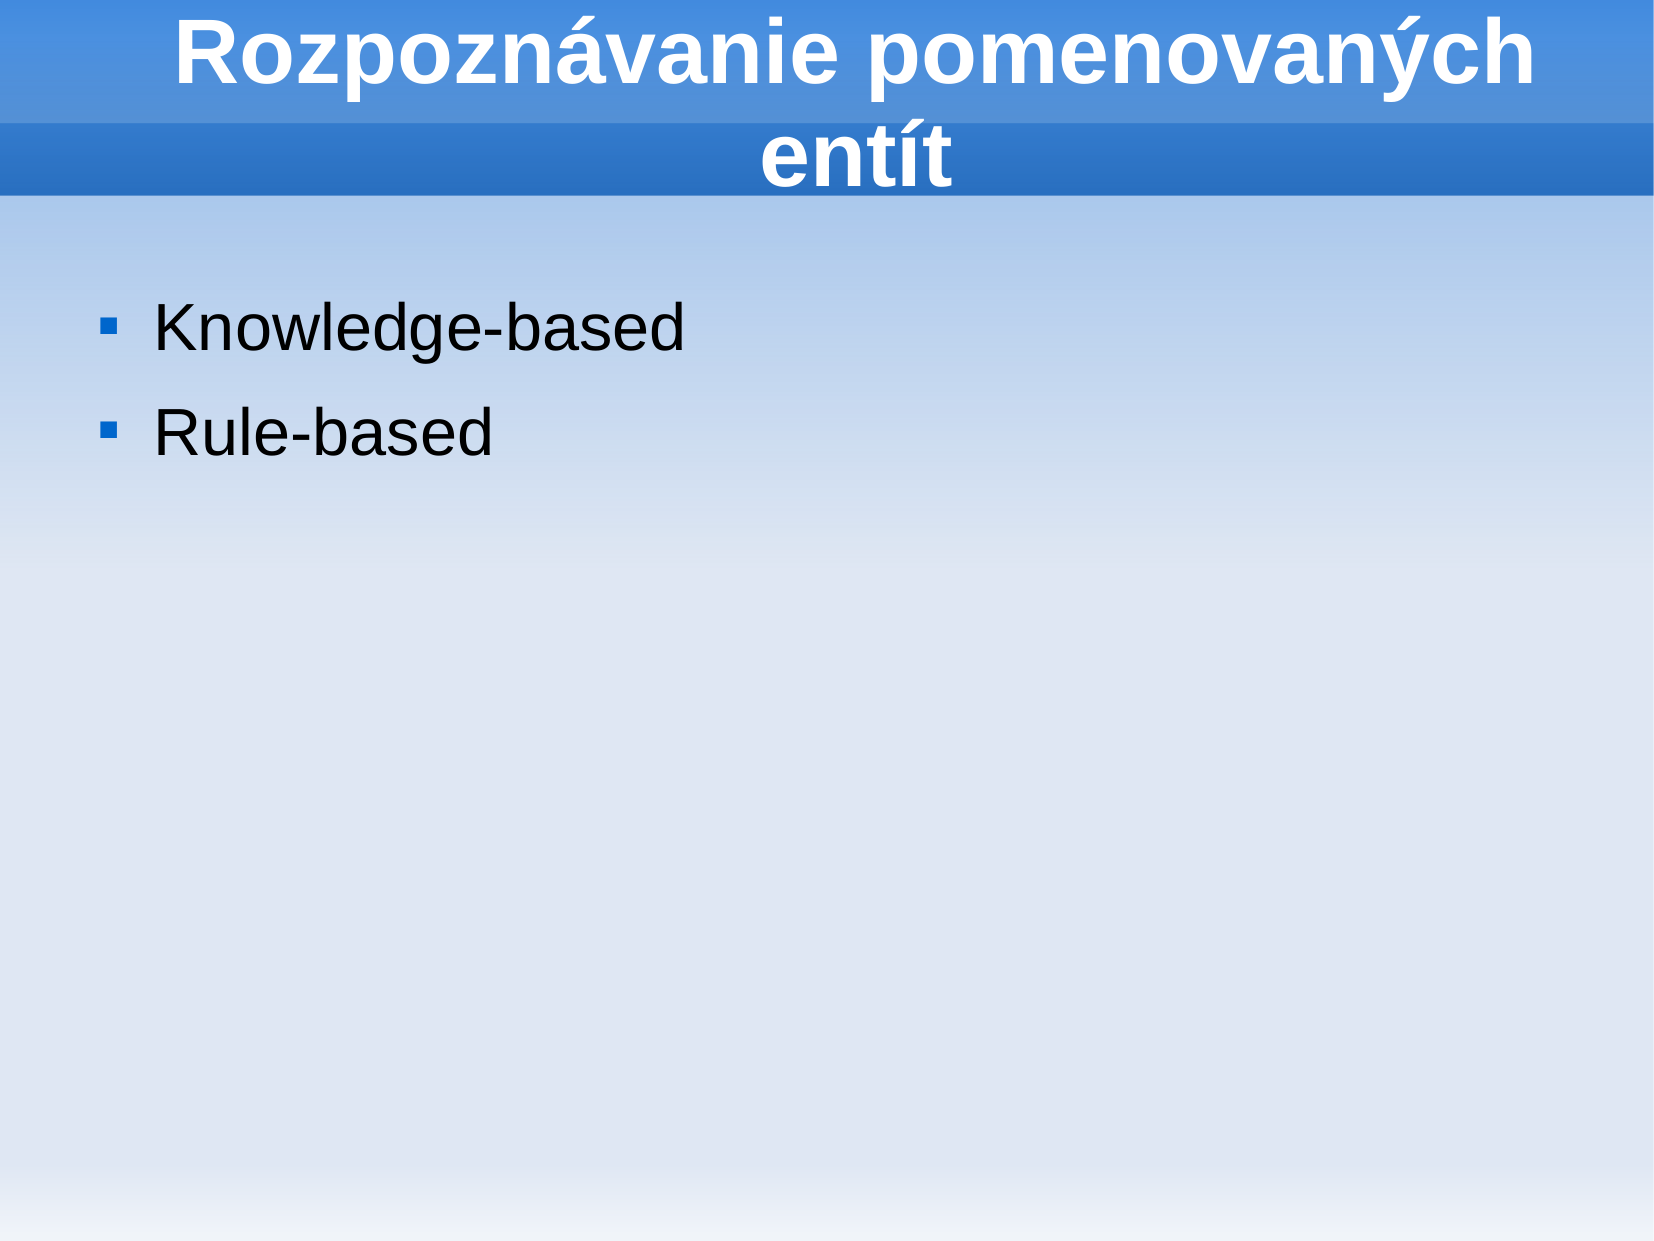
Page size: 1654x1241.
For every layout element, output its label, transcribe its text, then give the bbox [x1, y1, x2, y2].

title Rozpoznávanie pomenovaných entít [76, 0, 1565, 208]
picture [0, 0, 1654, 1241]
list Knowledge-based Rule-based [82, 290, 1571, 1109]
